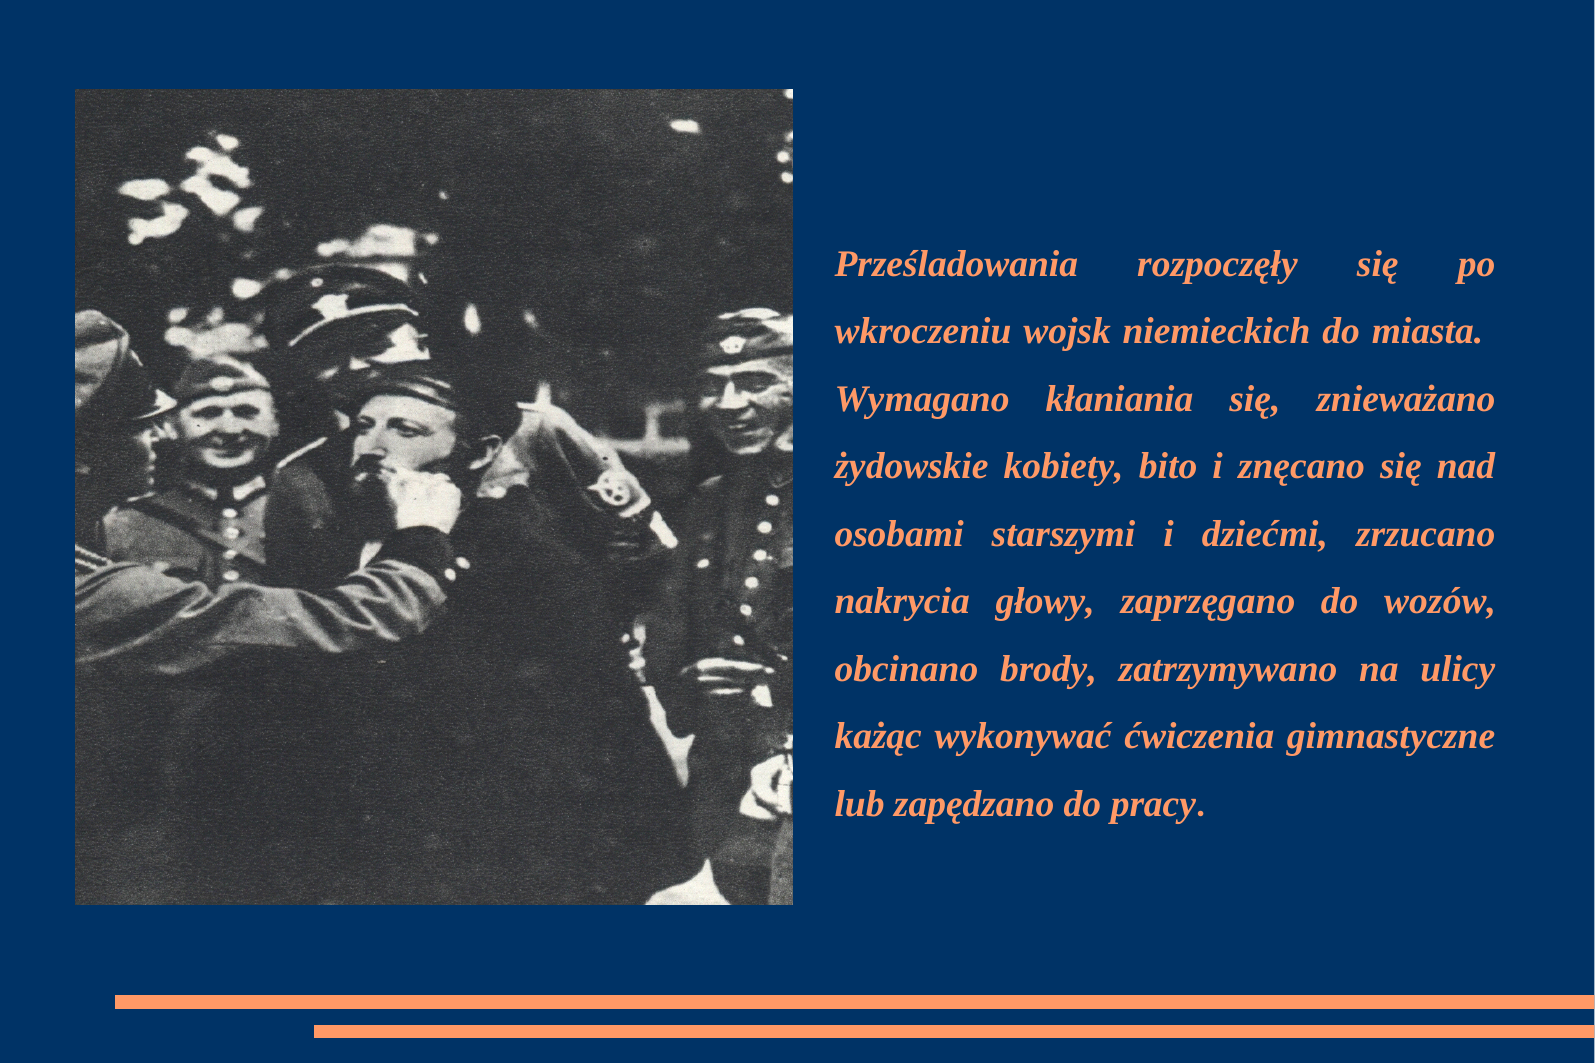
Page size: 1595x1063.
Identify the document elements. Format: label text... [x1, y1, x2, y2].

title Prześladowania rozpoczęły się po wkroczeniu wojsk niemieckich do miasta. Wymagano kłaniania się, znieważano żydowskie kobiety, bito i znęcano się nad osobami starszymi i dziećmi, zrzucano nakrycia głowy, zaprzęgano do wozów, obcinano brody, zatrzymywano na ulicy każąc wykonywać ćwiczenia gimnastyczne lub zapędzano do pracy. [834, 153, 1512, 886]
list . [117, 276, 814, 971]
picture [75, 89, 793, 905]
